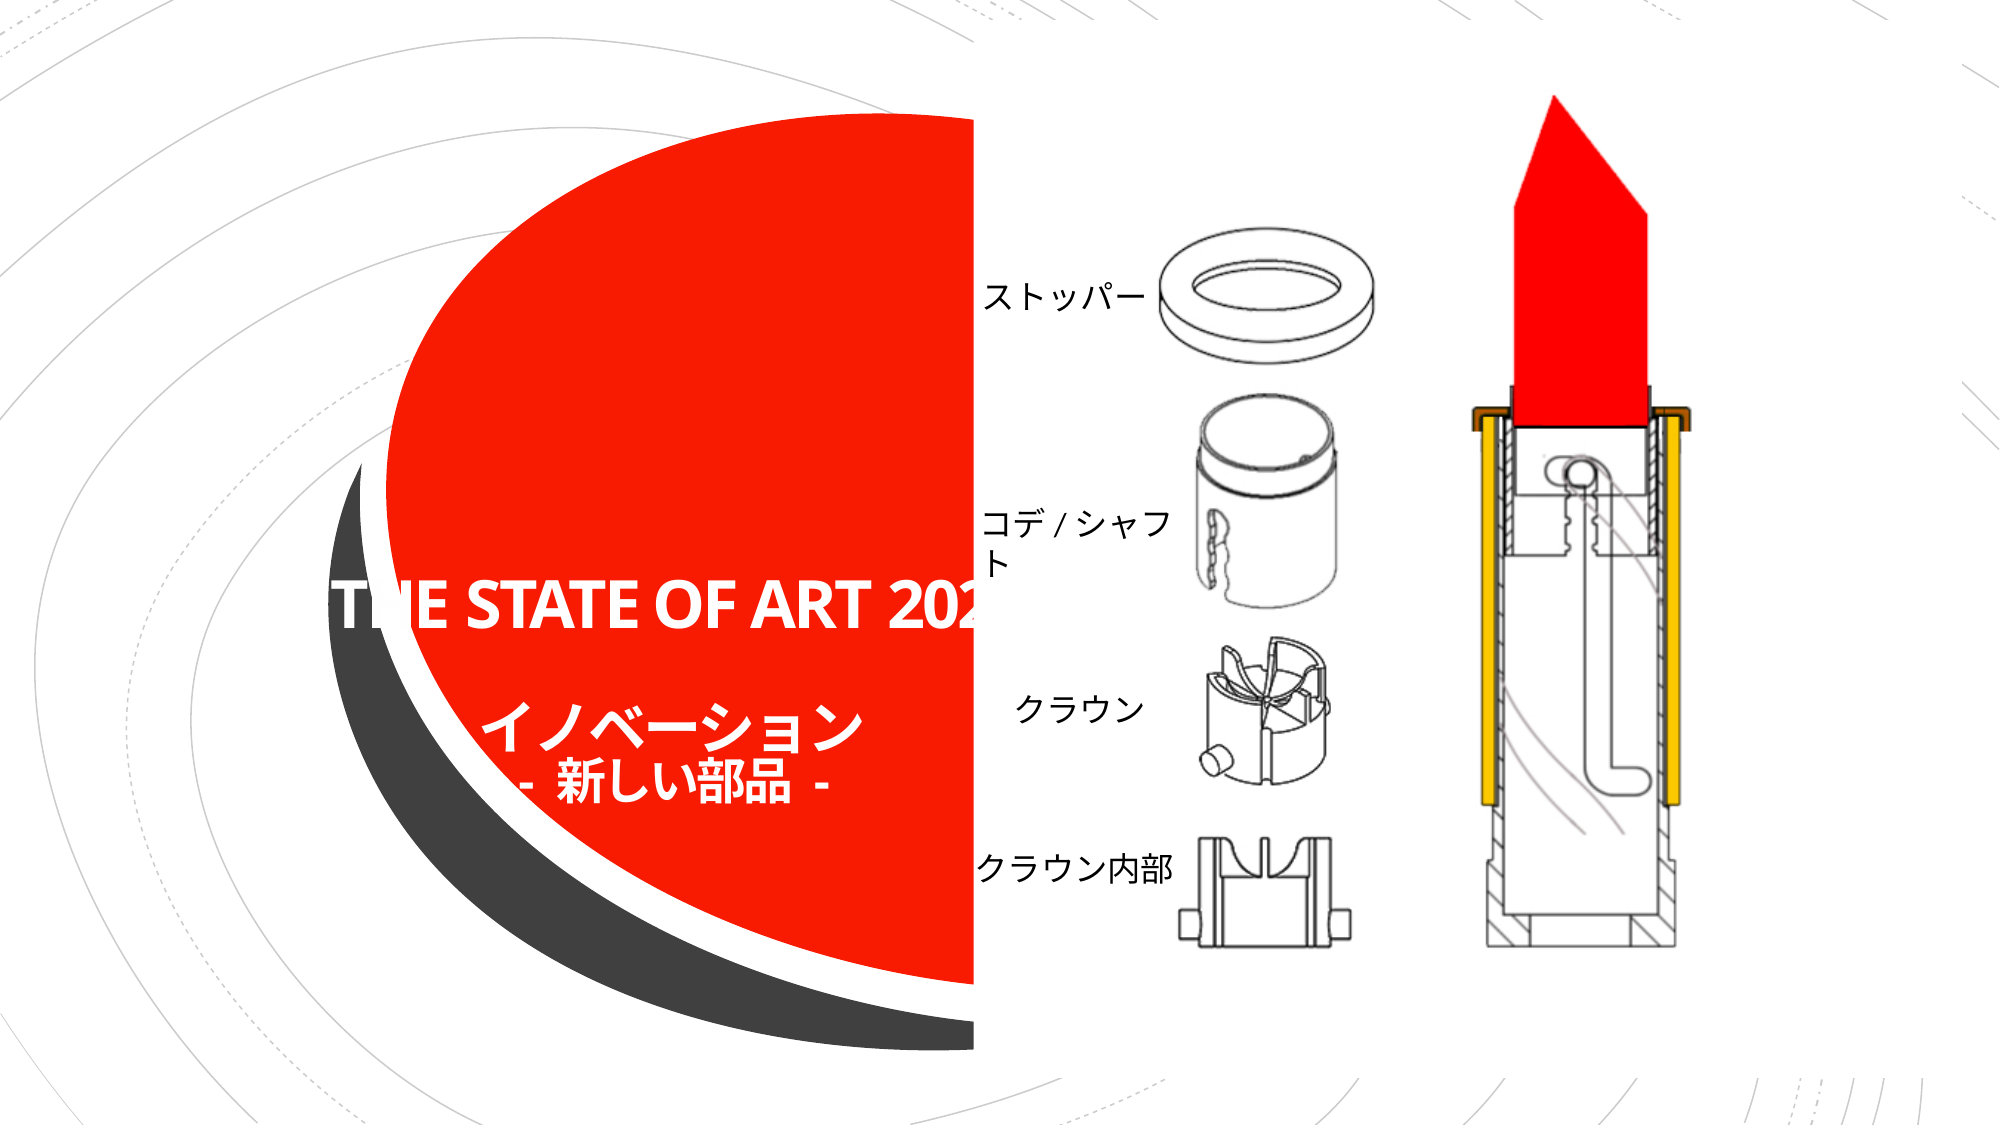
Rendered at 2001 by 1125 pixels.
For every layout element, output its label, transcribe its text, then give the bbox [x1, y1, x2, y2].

picture [973, 20, 1962, 1078]
text_box クラウン [998, 681, 1164, 737]
text_box クラウン内部 [959, 841, 1272, 897]
text_box コデ/シャフト [964, 496, 1220, 552]
text_box ストッパー [966, 268, 1188, 325]
title THE STATE OF ART 2020 イノベーション - 新しい部品 - [289, 539, 973, 655]
text_box [0, 0, 2000, 1125]
